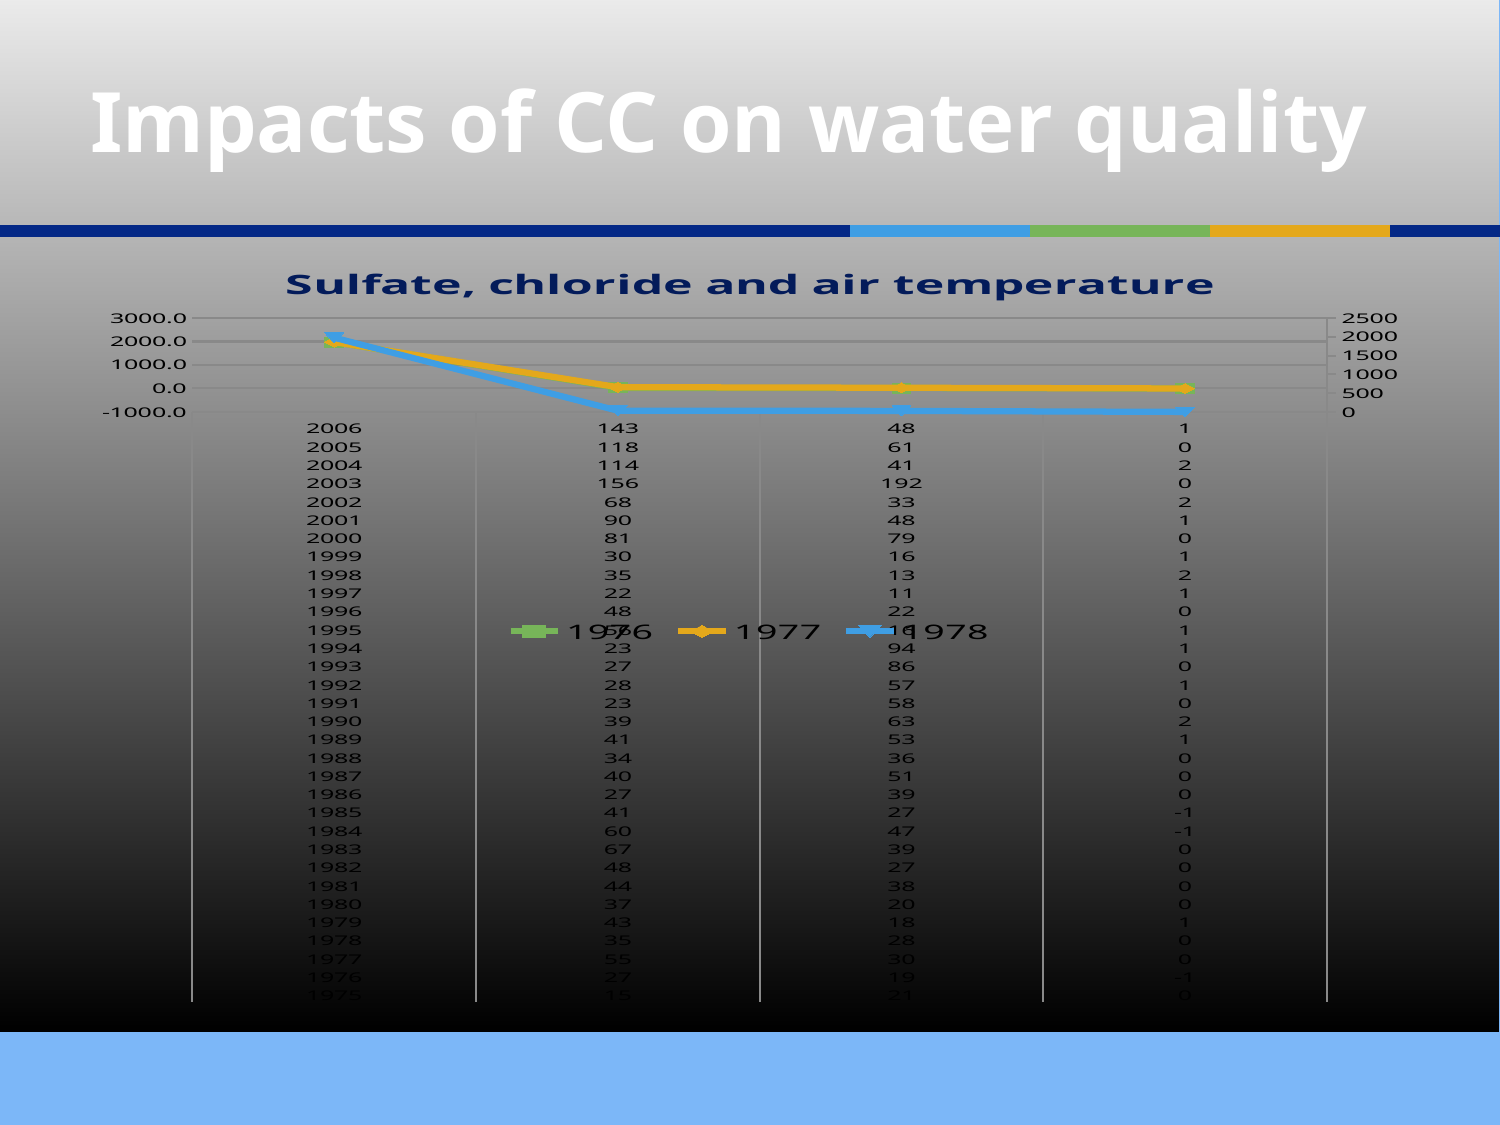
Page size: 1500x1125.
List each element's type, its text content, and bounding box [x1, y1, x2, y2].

title Impacts of CC on water quality [75, 24, 1426, 213]
chart [75, 246, 1426, 1005]
